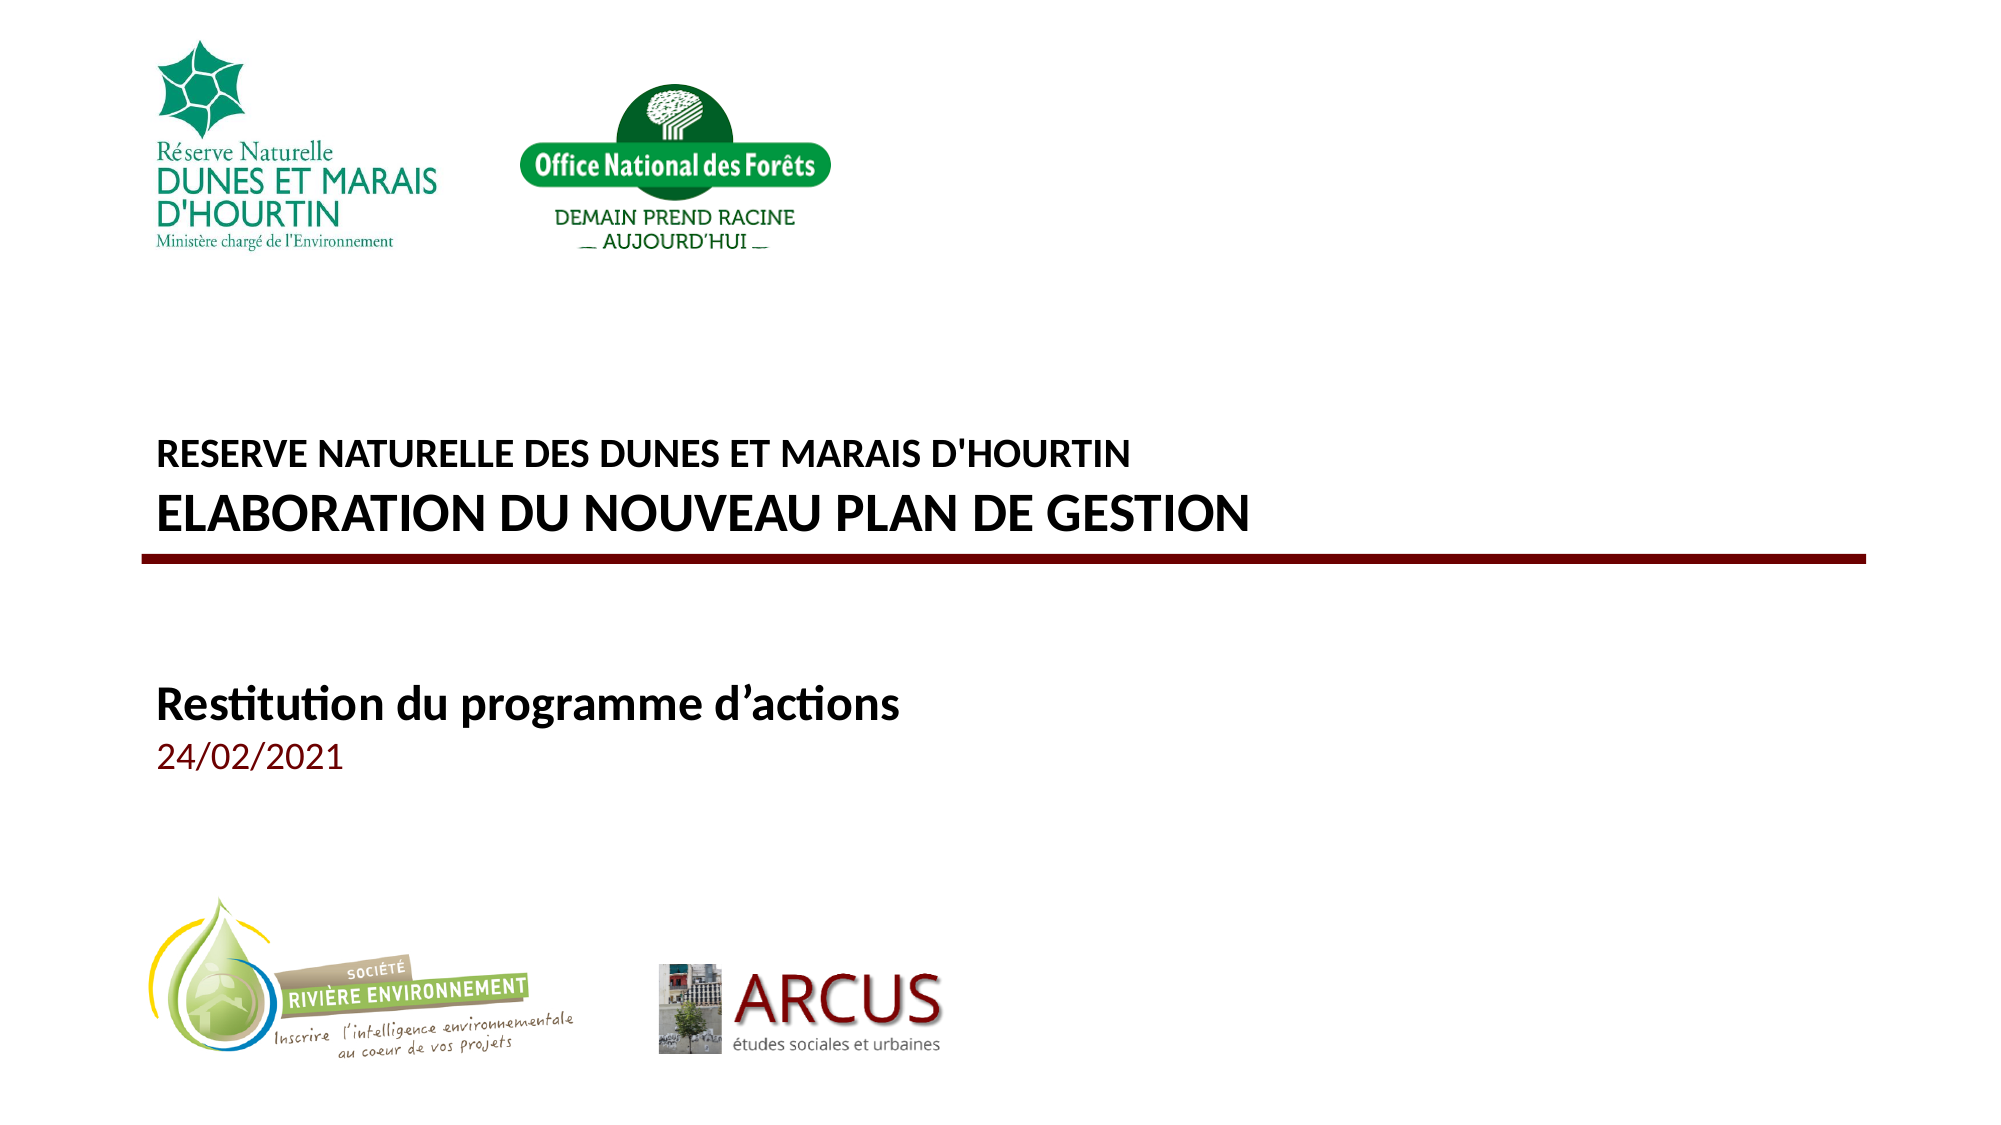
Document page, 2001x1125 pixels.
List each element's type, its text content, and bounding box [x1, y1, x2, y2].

text_box RESERVE NATURELLE DES DUNES ET MARAIS D'HOURTIN ELABORATION DU NOUVEAU PLAN DE GESTION [141, 418, 1867, 550]
text_box Restitution du programme d’actions 24/02/2021 [141, 663, 1777, 785]
picture [658, 964, 959, 1054]
text_box [141, 553, 1867, 564]
picture [520, 84, 831, 249]
picture [141, 30, 446, 256]
picture [141, 889, 585, 1068]
